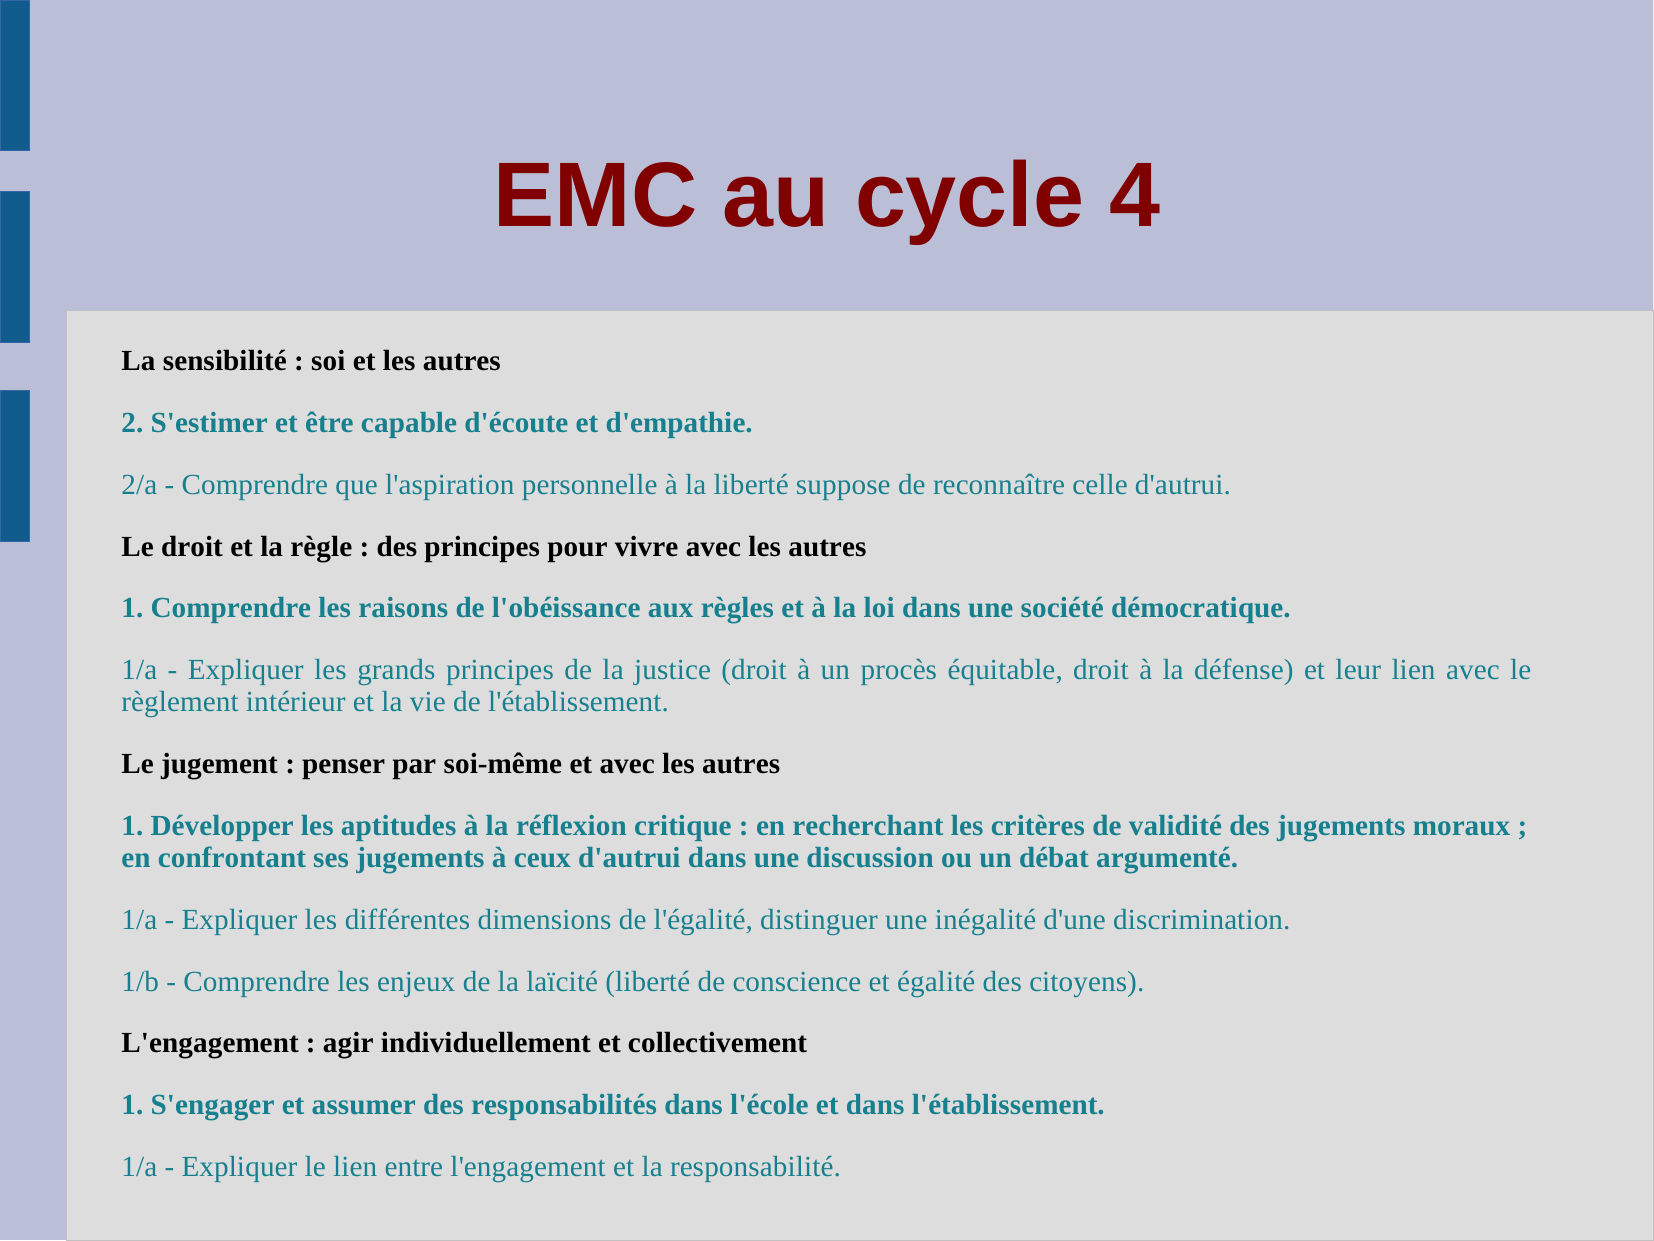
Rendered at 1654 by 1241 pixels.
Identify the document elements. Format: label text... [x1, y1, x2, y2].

list La sensibilité : soi et les autres 2. S'estimer et être capable d'écoute et d'empathie. 2/a - Comprendre que l'aspiration personnelle à la liberté suppose de reconnaître celle d'autrui. Le droit et la règle : des principes pour vivre avec les autres 1. Comprendre les raisons de l'obéissance aux règles et à la loi dans une société démocratique. 1/a - Expliquer les grands principes de la justice (droit à un procès équitable, droit à la défense) et leur lien avec le règlement intérieur et la vie de l'établissement. Le jugement : penser par soi-même et avec les autres 1. Développer les aptitudes à la réflexion critique : en recherchant les critères de validité des jugements moraux ; en confrontant ses jugements à ceux d'autrui dans une discussion ou un débat argumenté. 1/a - Expliquer les différentes dimensions de l'égalité, distinguer une inégalité d'une discrimination. 1/b - Comprendre les enjeux de la laïcité (liberté de conscience et égalité des citoyens). L'engagement : agir individuellement et collectivement 1. S'engager et assumer des responsabilités dans l'école et dans l'établissement. 1/a - Expliquer le lien entre l'engagement et la responsabilité. [121, 344, 1534, 1197]
title EMC au cycle 4 [121, 91, 1534, 299]
